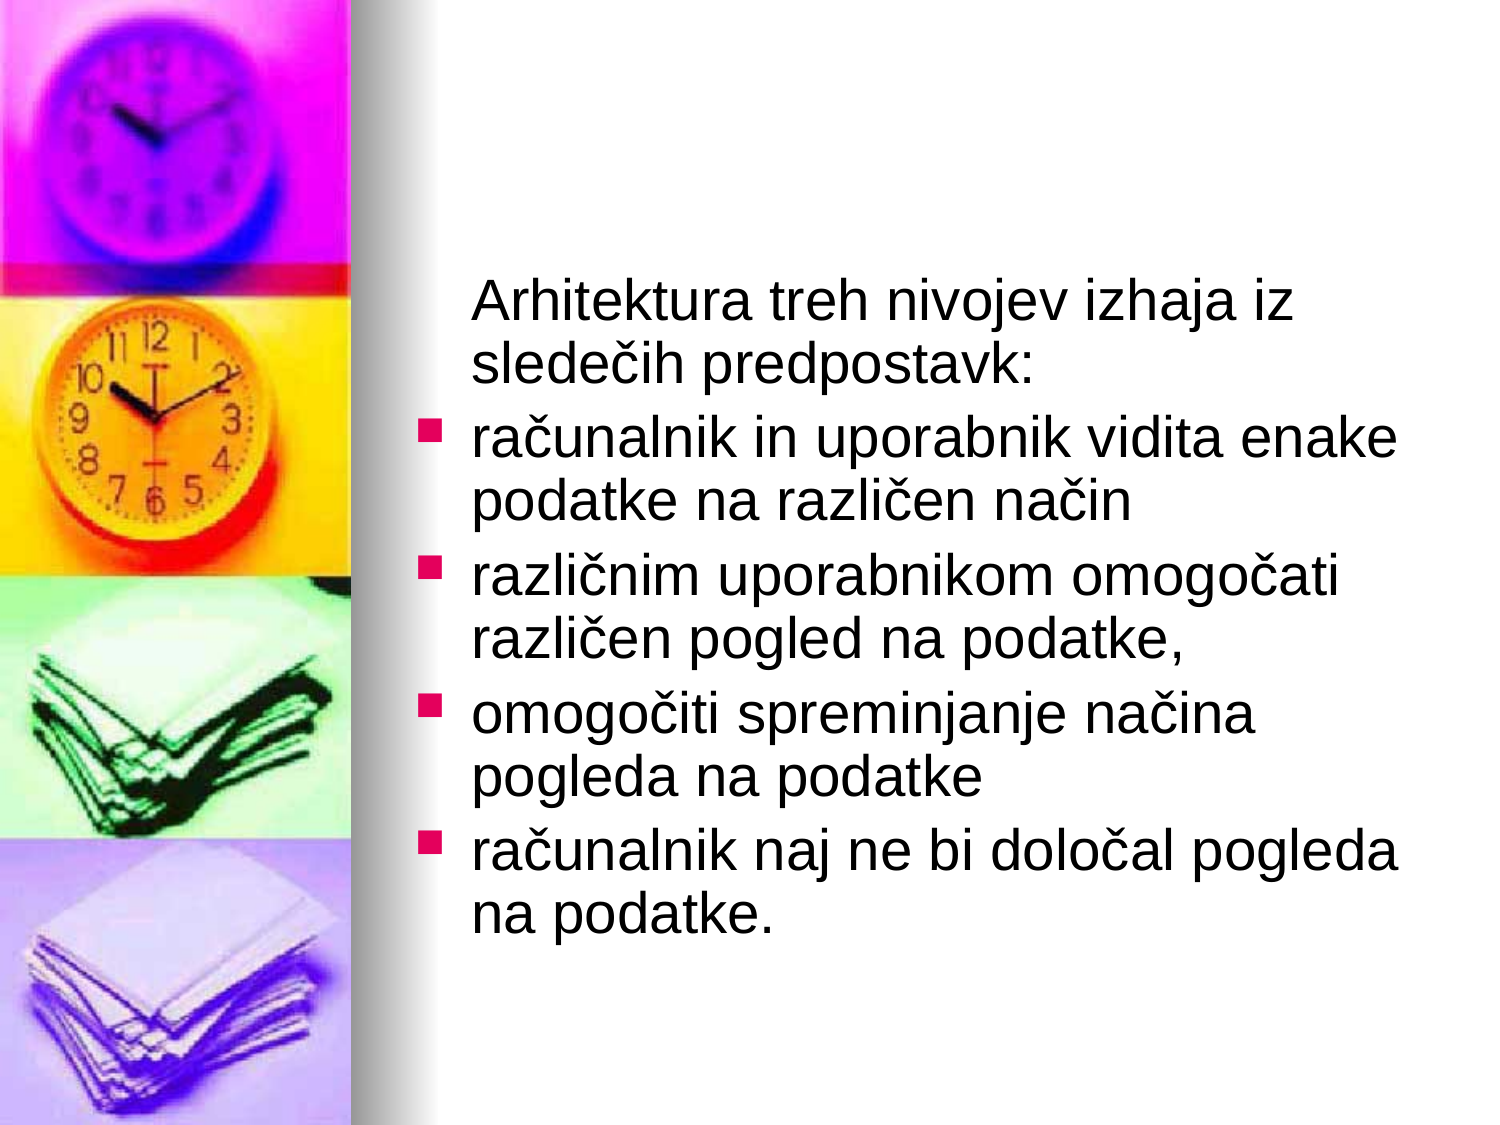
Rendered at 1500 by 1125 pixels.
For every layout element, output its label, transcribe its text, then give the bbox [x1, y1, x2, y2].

list Arhitektura treh nivojev izhaja iz sledečih predpostavk: računalnik in uporabnik vidita enake podatke na različen način različnim uporabnikom omogočati različen pogled na podatke, omogočiti spreminjanje načina pogleda na podatke računalnik naj ne bi določal pogleda na podatke. [399, 262, 1450, 1000]
picture [0, 0, 351, 1125]
